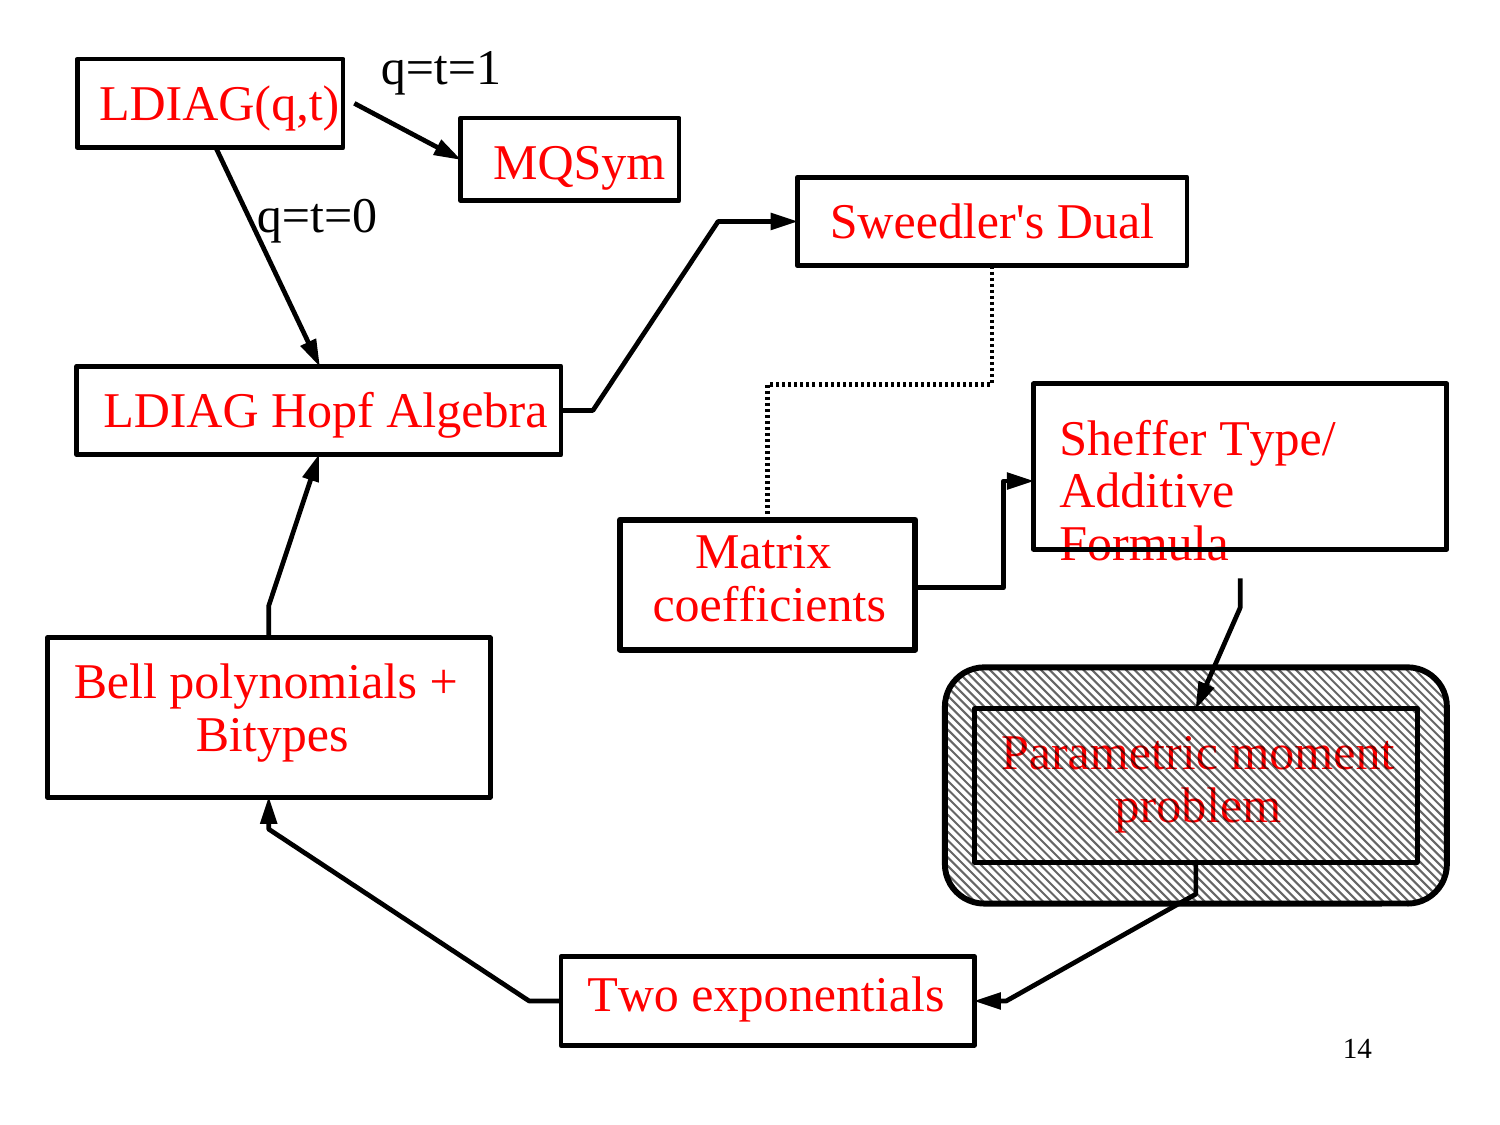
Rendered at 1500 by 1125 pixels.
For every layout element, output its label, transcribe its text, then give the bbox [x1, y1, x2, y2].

text_box Sweedler's Dual [814, 188, 1182, 261]
text_box Two exponentials [572, 962, 960, 1034]
text_box MQSym [478, 129, 677, 198]
text_box Bell polynomials + Bitypes [59, 649, 486, 775]
text_box LDIAG(q,t) [84, 70, 341, 142]
text_box q=t=0 [242, 183, 393, 255]
text_box Matrix coefficients [637, 523, 901, 645]
text_box LDIAG(q,t) [345, 70, 355, 142]
text_box [944, 667, 1447, 904]
text_box Sheffer Type/ Additive Formula [1044, 405, 1432, 539]
text_box LDIAG Hopf Algebra [88, 377, 559, 450]
text_box q=t=1 [366, 35, 517, 107]
